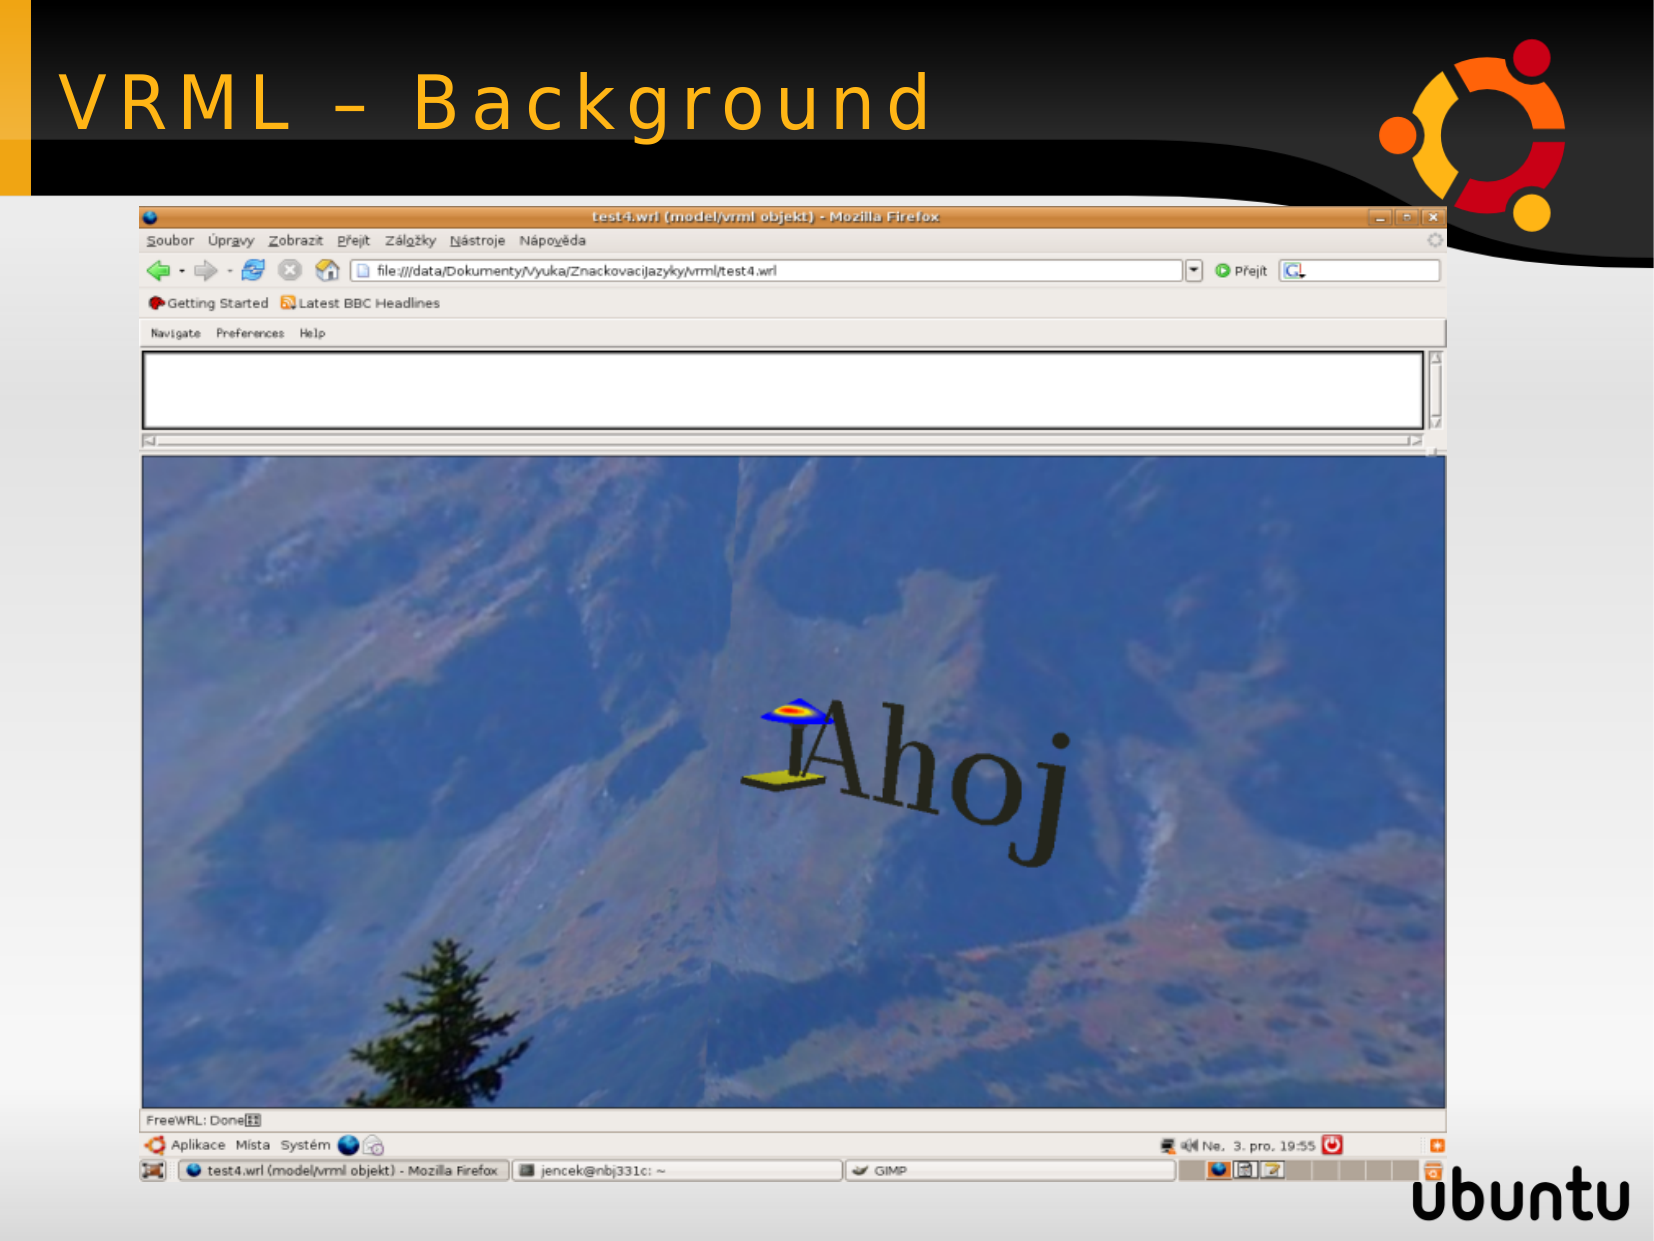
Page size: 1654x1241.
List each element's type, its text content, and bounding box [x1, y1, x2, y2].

picture [0, 0, 1654, 1241]
title VRML – Background [59, 29, 1270, 178]
